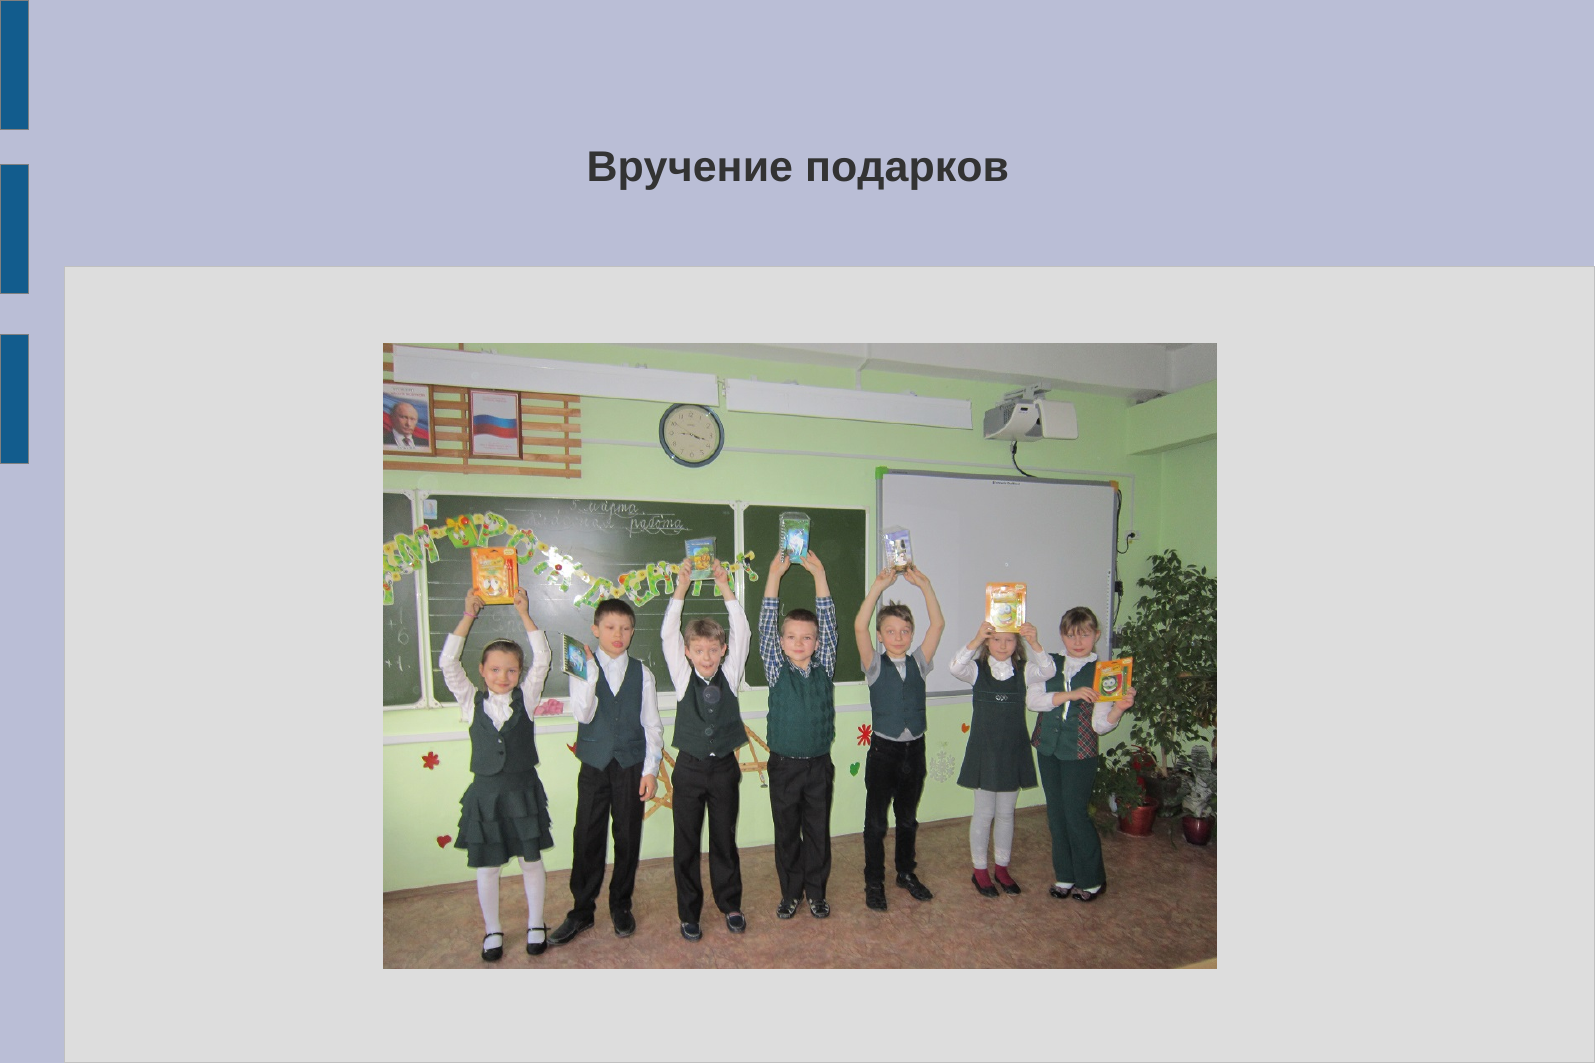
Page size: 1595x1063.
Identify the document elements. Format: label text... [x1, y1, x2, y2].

picture [383, 343, 1217, 969]
title Вручение подарков [117, 78, 1479, 256]
